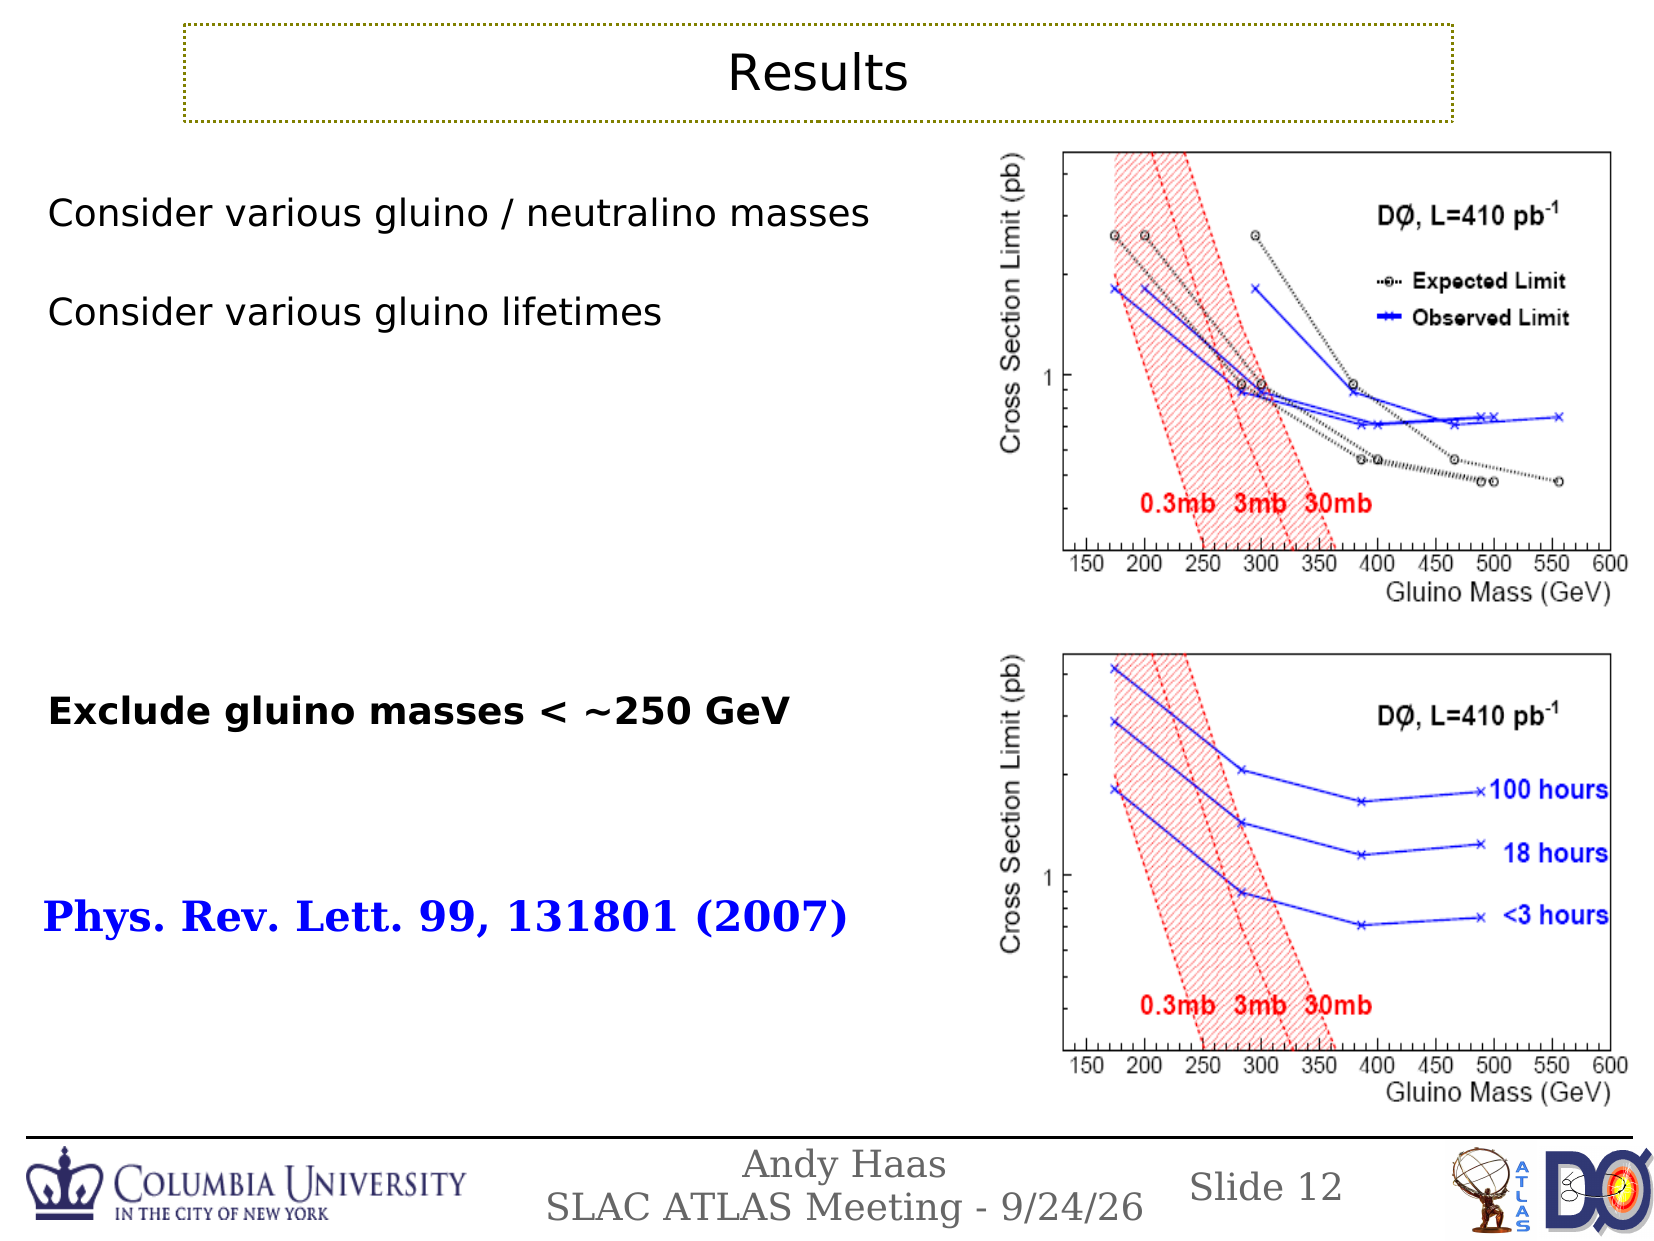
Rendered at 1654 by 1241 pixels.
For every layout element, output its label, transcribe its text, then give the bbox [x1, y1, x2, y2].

title Results [184, 24, 1453, 122]
list Consider various gluino / neutralino masses Consider various gluino lifetimes Exclude gluino masses < ~250 GeV [30, 140, 914, 1125]
picture [1445, 1140, 1537, 1241]
picture [985, 130, 1636, 1122]
picture [1539, 1146, 1654, 1239]
text_box Phys. Rev. Lett. 99, 131801 (2007) [42, 892, 850, 973]
picture [26, 1146, 467, 1220]
